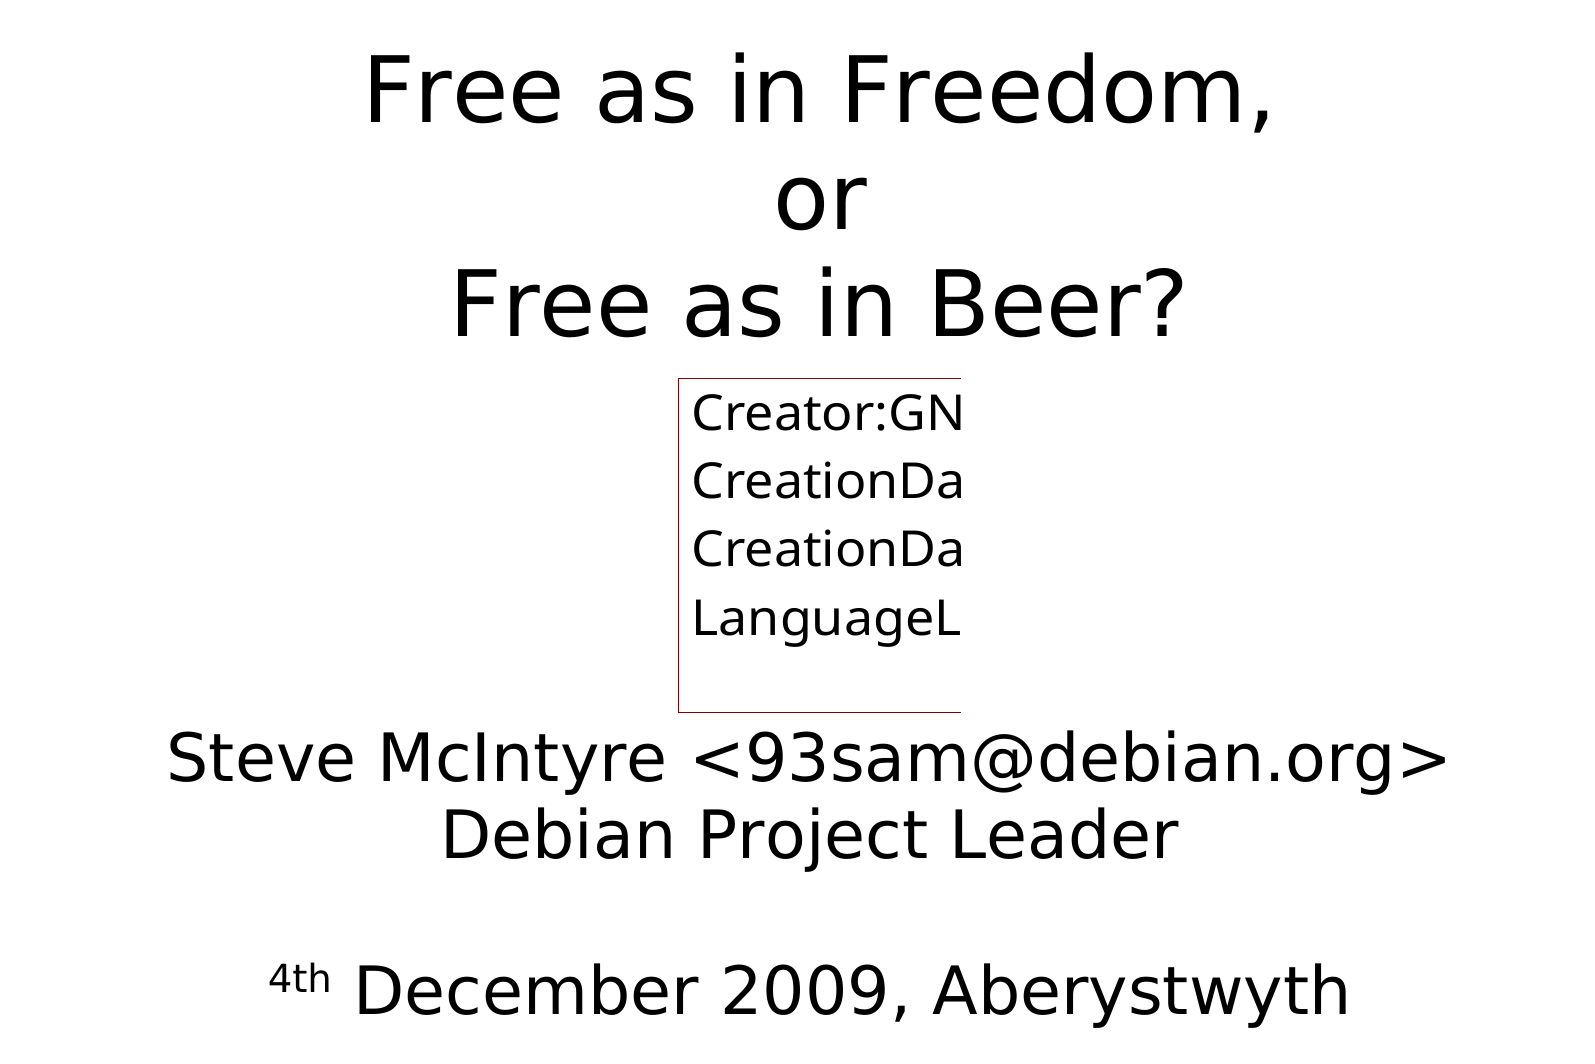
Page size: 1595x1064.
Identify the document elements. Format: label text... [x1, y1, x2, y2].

picture [675, 375, 961, 713]
subtitle Steve McIntyre <93sam@debian.org> Debian Project Leader 4th December 2009, Aberystwyth [75, 624, 1510, 1064]
title Free as in Freedom, or Free as in Beer? [102, 37, 1538, 359]
